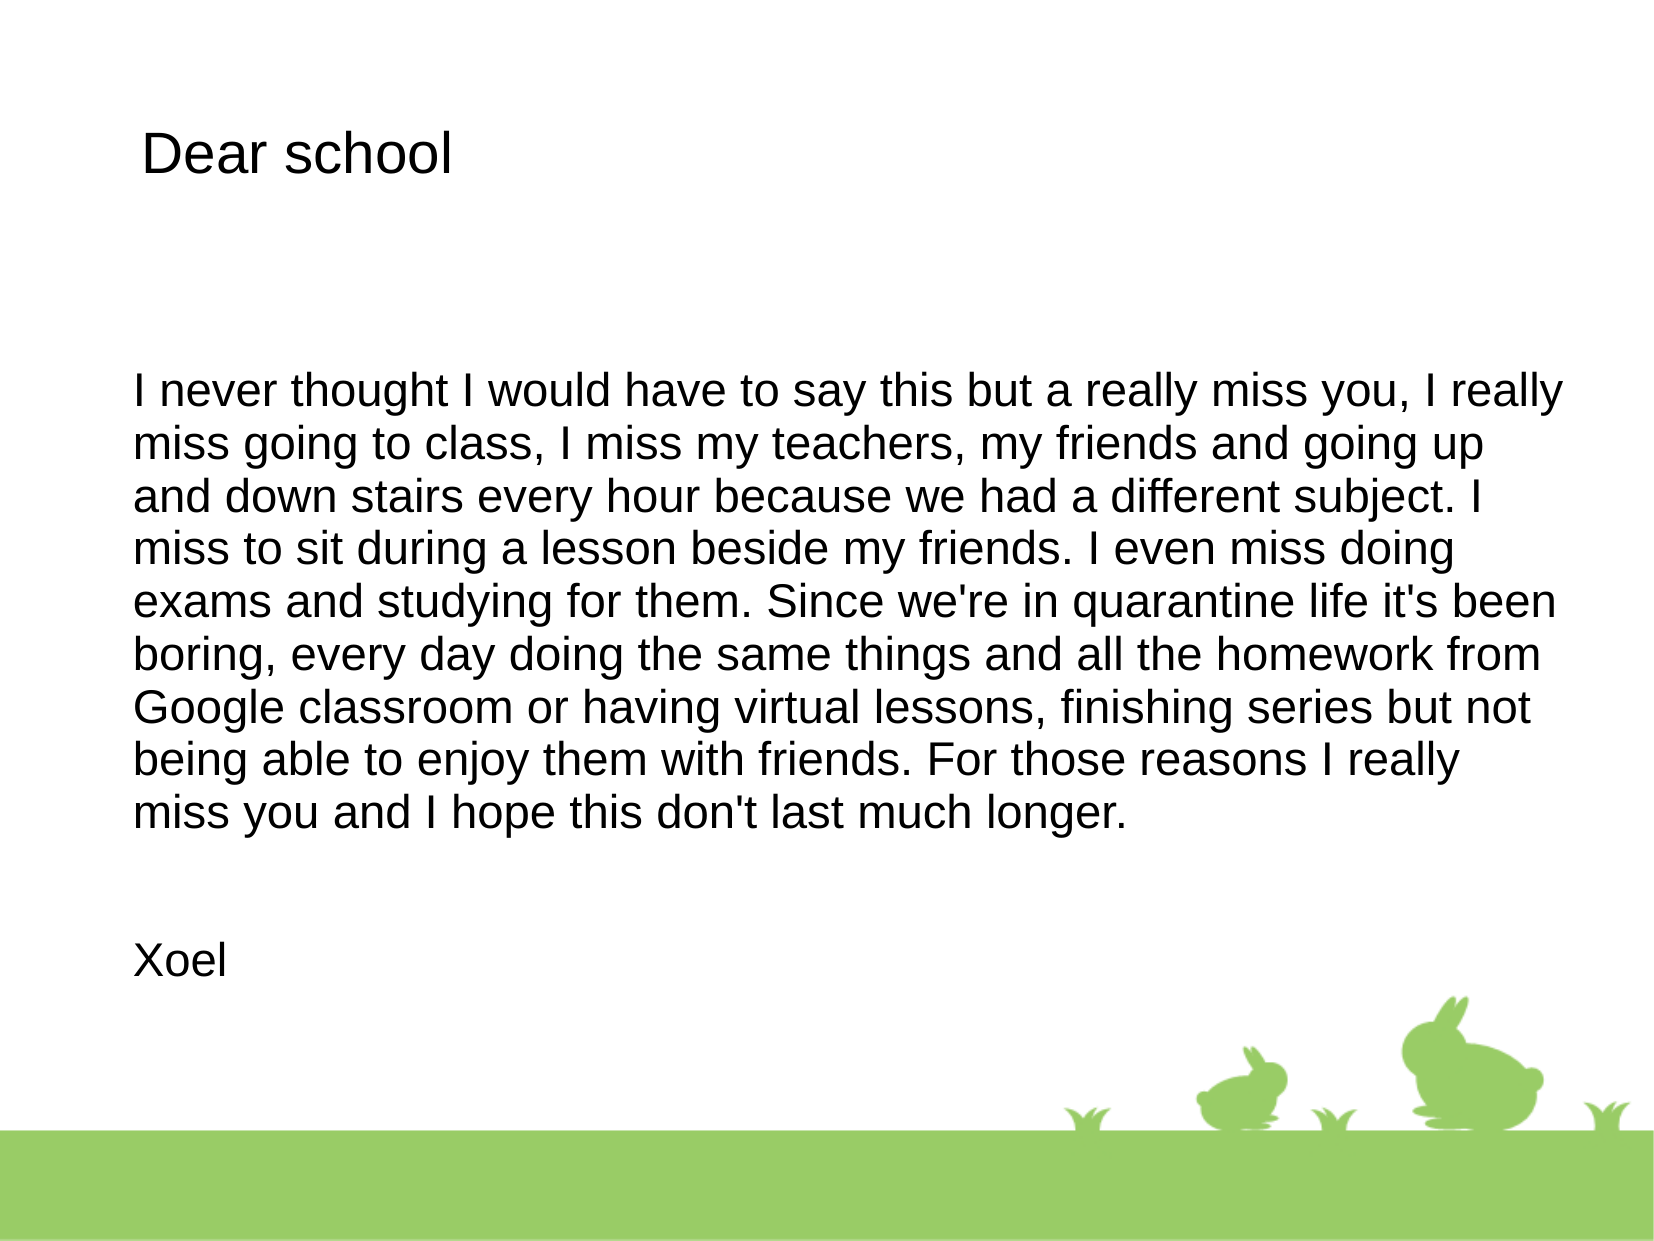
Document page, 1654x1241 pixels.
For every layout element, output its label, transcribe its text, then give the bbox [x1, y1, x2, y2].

title Dear school [141, 49, 1489, 257]
picture [0, 0, 1654, 1241]
list I never thought I would have to say this but a really miss you, I really miss going to class, I miss my teachers, my friends and going up and down stairs every hour because we had a different subject. I miss to sit during a lesson beside my friends. I even miss doing exams and studying for them. Since we're in quarantine life it's been boring, every day doing the same things and all the homework from Google classroom or having virtual lessons, finishing series but not being able to enjoy them with friends. For those reasons I really miss you and I hope this don't last much longer. Xoel [82, 290, 1571, 1010]
